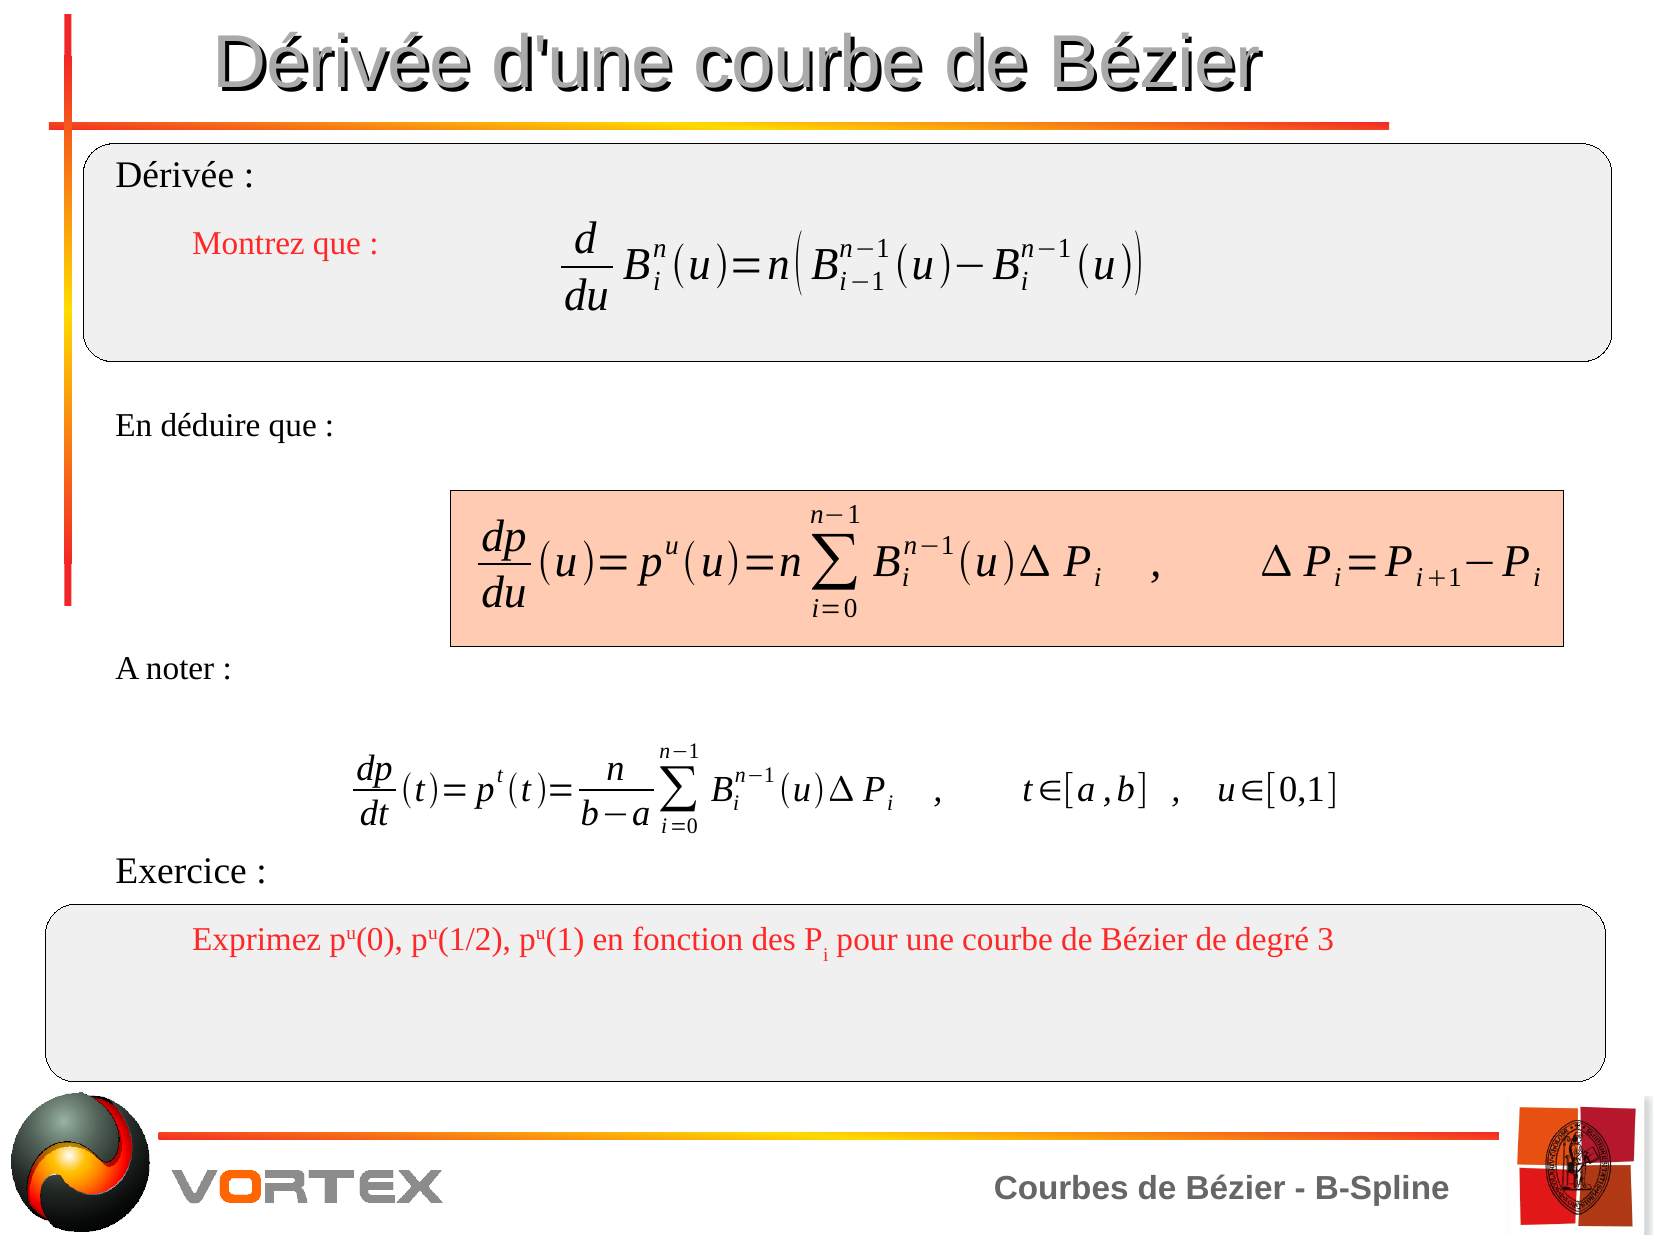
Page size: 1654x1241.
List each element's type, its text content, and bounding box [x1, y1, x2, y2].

text_box [1571, 904, 1606, 1082]
text_box [45, 904, 97, 1082]
chart [344, 739, 1344, 839]
text_box [83, 143, 1612, 362]
chart [552, 212, 1151, 321]
picture [1505, 1096, 1653, 1235]
list Dérivée : Montrez que : En déduire que : A noter : Exercice : Exprimez pu(0), pu(1/2), pu(1) en fonction des Pi pour une courbe de Bézier de degré 3 [97, 153, 1571, 1109]
chart [469, 500, 1548, 623]
title Dérivée d'une courbe de Bézier [82, 4, 1392, 120]
picture [11, 1092, 443, 1232]
text_box [450, 490, 1564, 647]
